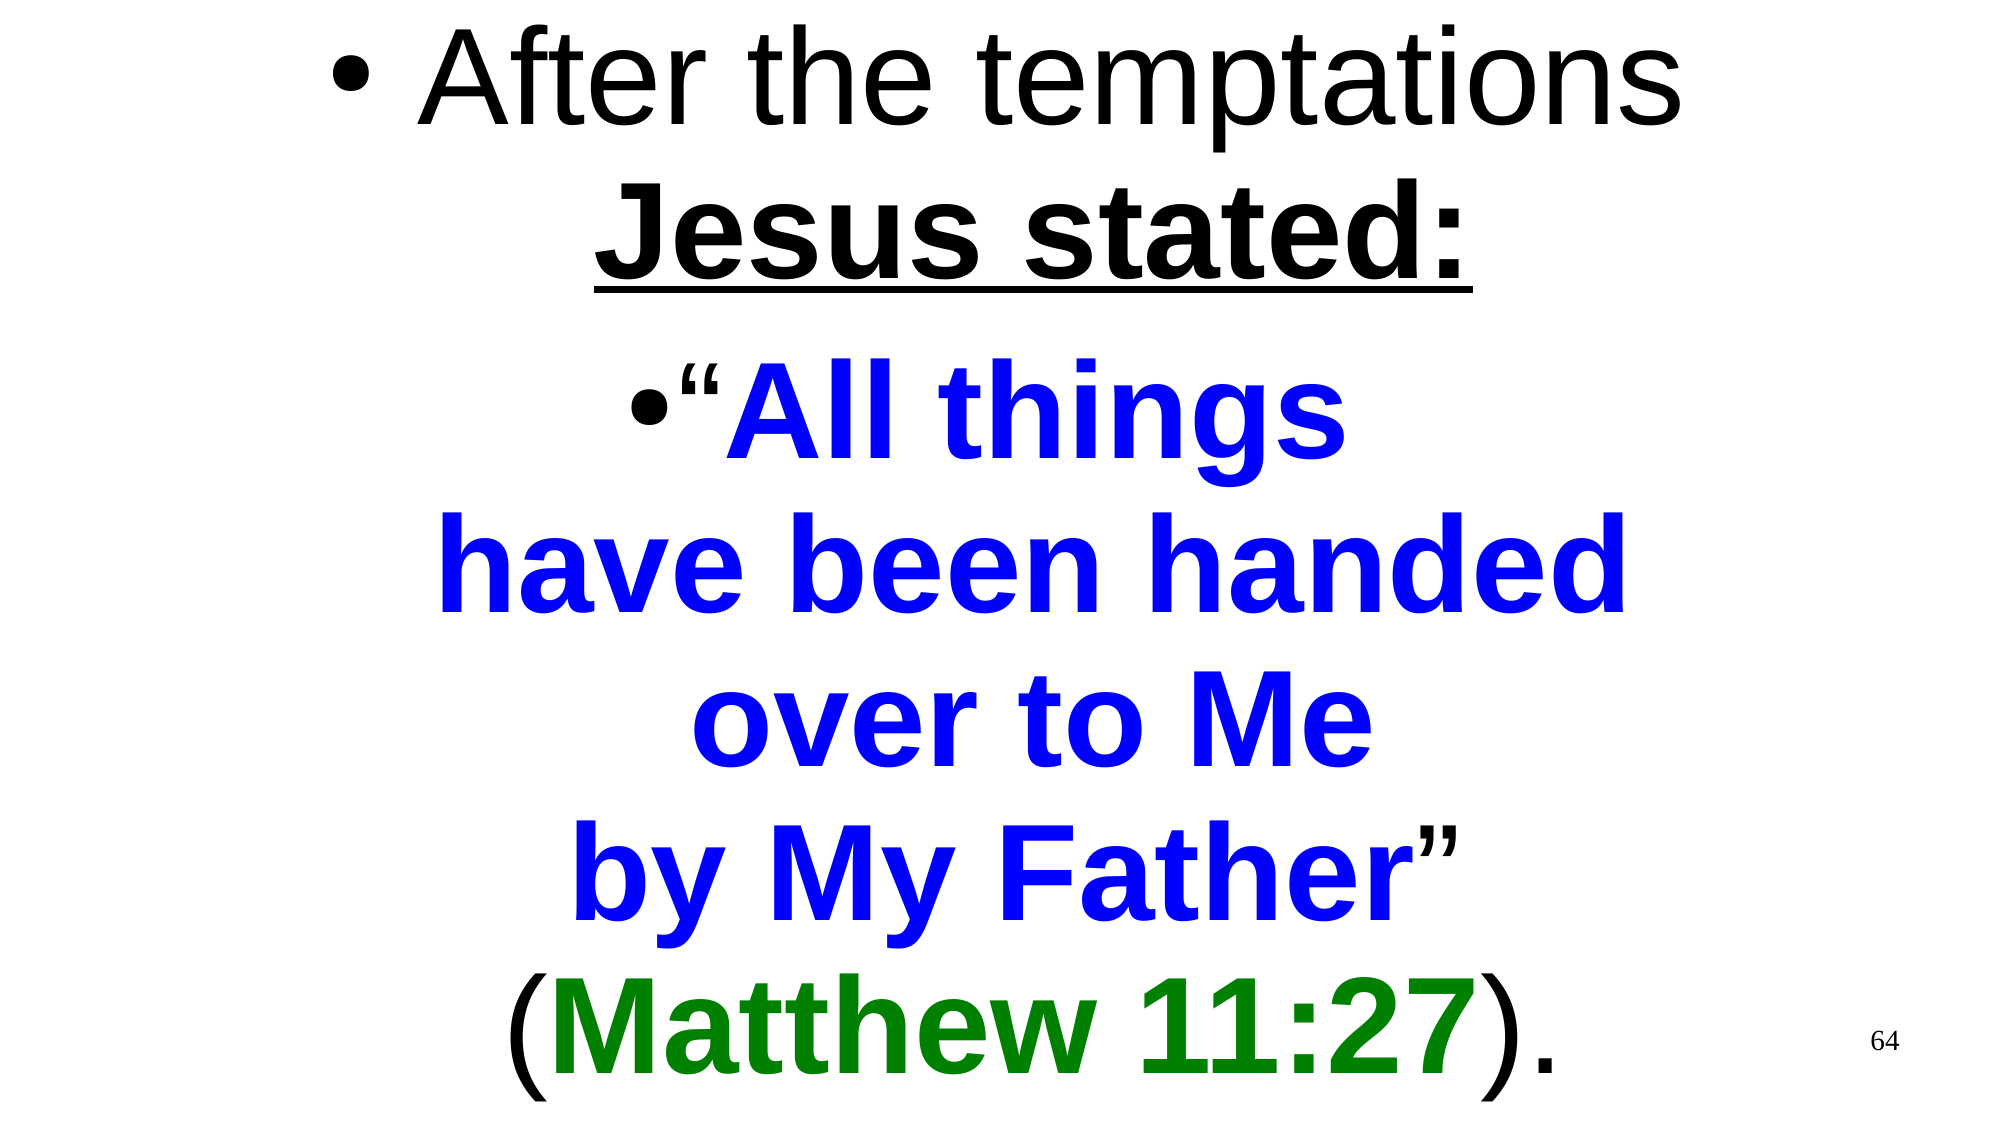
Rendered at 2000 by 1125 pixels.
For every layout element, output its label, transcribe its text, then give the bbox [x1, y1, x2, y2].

list After the temptations Jesus stated: “All things have been handed over to Me by My Father” (Matthew 11:27). [0, 0, 1996, 1123]
